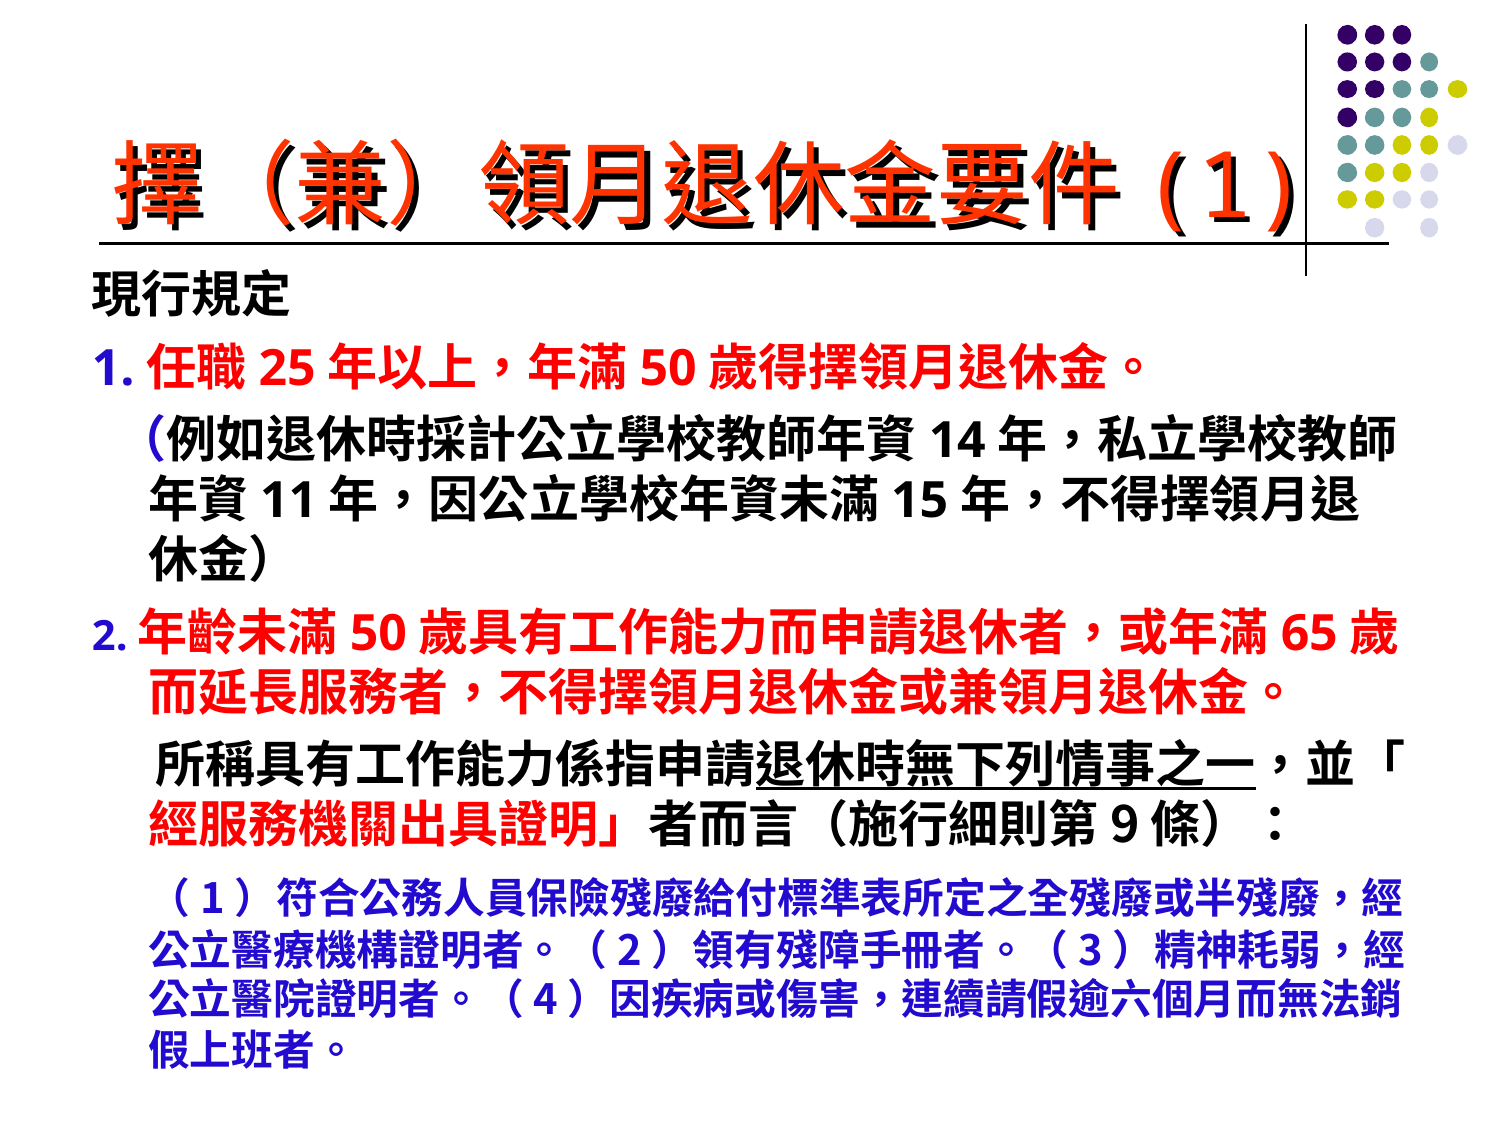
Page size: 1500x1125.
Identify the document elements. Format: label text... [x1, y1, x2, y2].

list 現行規定 1.任職25年以上，年滿50歲得擇領月退休金。 （例如退休時採計公立學校教師年資14年，私立學校教師年資11年，因公立學校年資未滿15年，不得擇領月退休金） 2.年齡未滿50歲具有工作能力而申請退休者，或年滿65歲而延長服務者，不得擇領月退休金或兼領月退休金。 所稱具有工作能力係指申請退休時無下列情事之一，並「經服務機關出具證明」者而言（施行細則第9條）： （1）符合公務人員保險殘廢給付標準表所定之全殘廢或半殘廢，經公立醫療機構證明者。（2）領有殘障手冊者。（3）精神耗弱，經公立醫院證明者。（4）因疾病或傷害，連續請假逾六個月而無法銷假上班者。 [76, 255, 1424, 1083]
title 擇（兼）領月退休金要件(1) [64, 31, 1355, 244]
